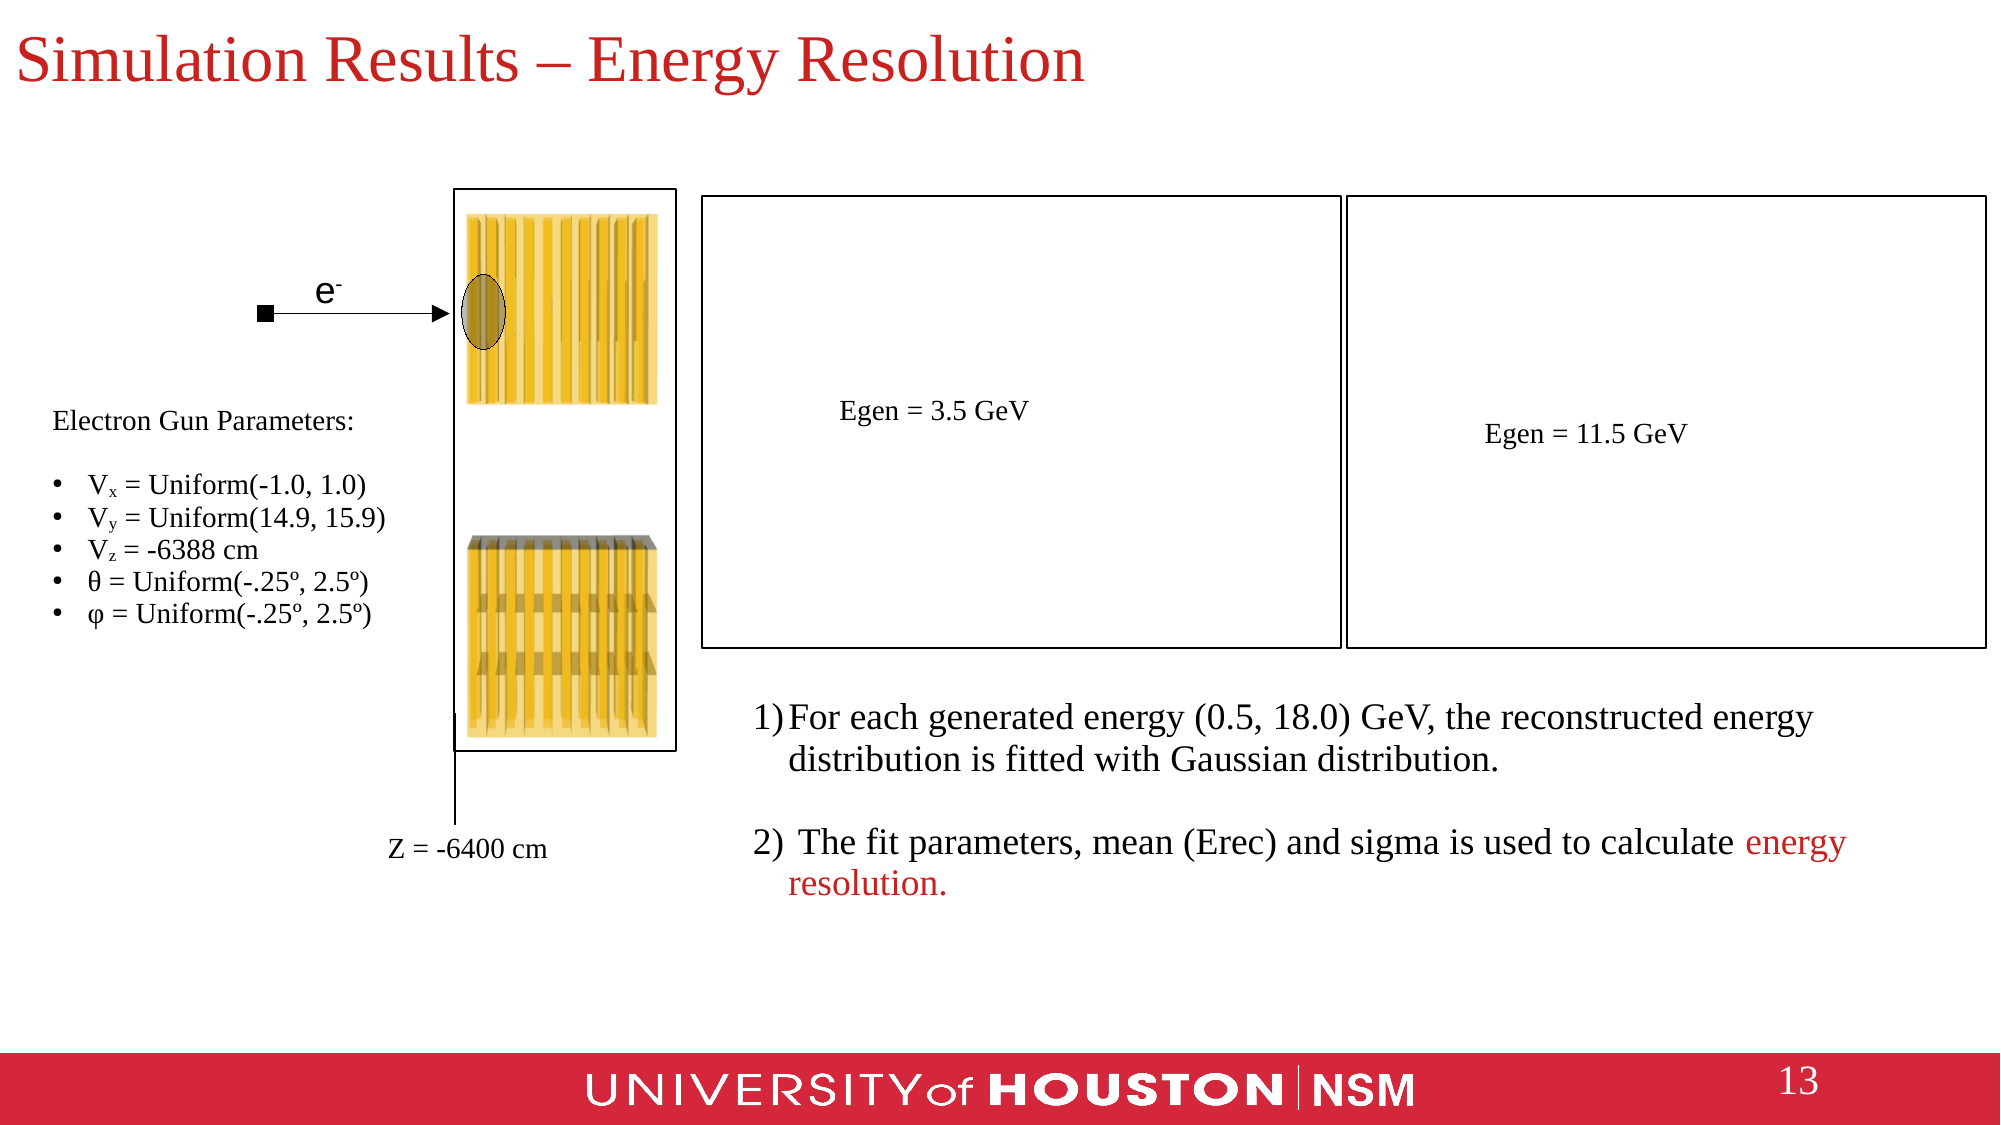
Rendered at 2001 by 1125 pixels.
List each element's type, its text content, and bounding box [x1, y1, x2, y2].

text_box e- [300, 262, 363, 320]
picture [1348, 197, 1986, 648]
text_box [461, 274, 506, 350]
text_box For each generated energy (0.5, 18.0) GeV, the reconstructed energy distribution is fitted with Gaussian distribution. The fit parameters, mean (Erec) and sigma is used to calculate energy resolution. [738, 647, 1976, 912]
text_box Z = -6400 cm [337, 825, 564, 873]
text_box Electron Gun Parameters: Vx = Uniform(-1.0, 1.0) Vy = Uniform(14.9, 15.9) Vz = -6388 cm θ = Uniform(-.25º, 2.5º) φ = Uniform(-.25º, 2.5º) [37, 396, 402, 638]
title Simulation Results – Energy Resolution [0, 0, 1815, 110]
text_box 13 [1762, 1050, 1838, 1112]
text_box Egen = 11.5 GeV [1434, 410, 1704, 458]
picture [454, 190, 676, 751]
text_box Egen = 3.5 GeV [789, 386, 1045, 434]
picture [587, 1065, 1413, 1110]
picture [702, 197, 1340, 648]
